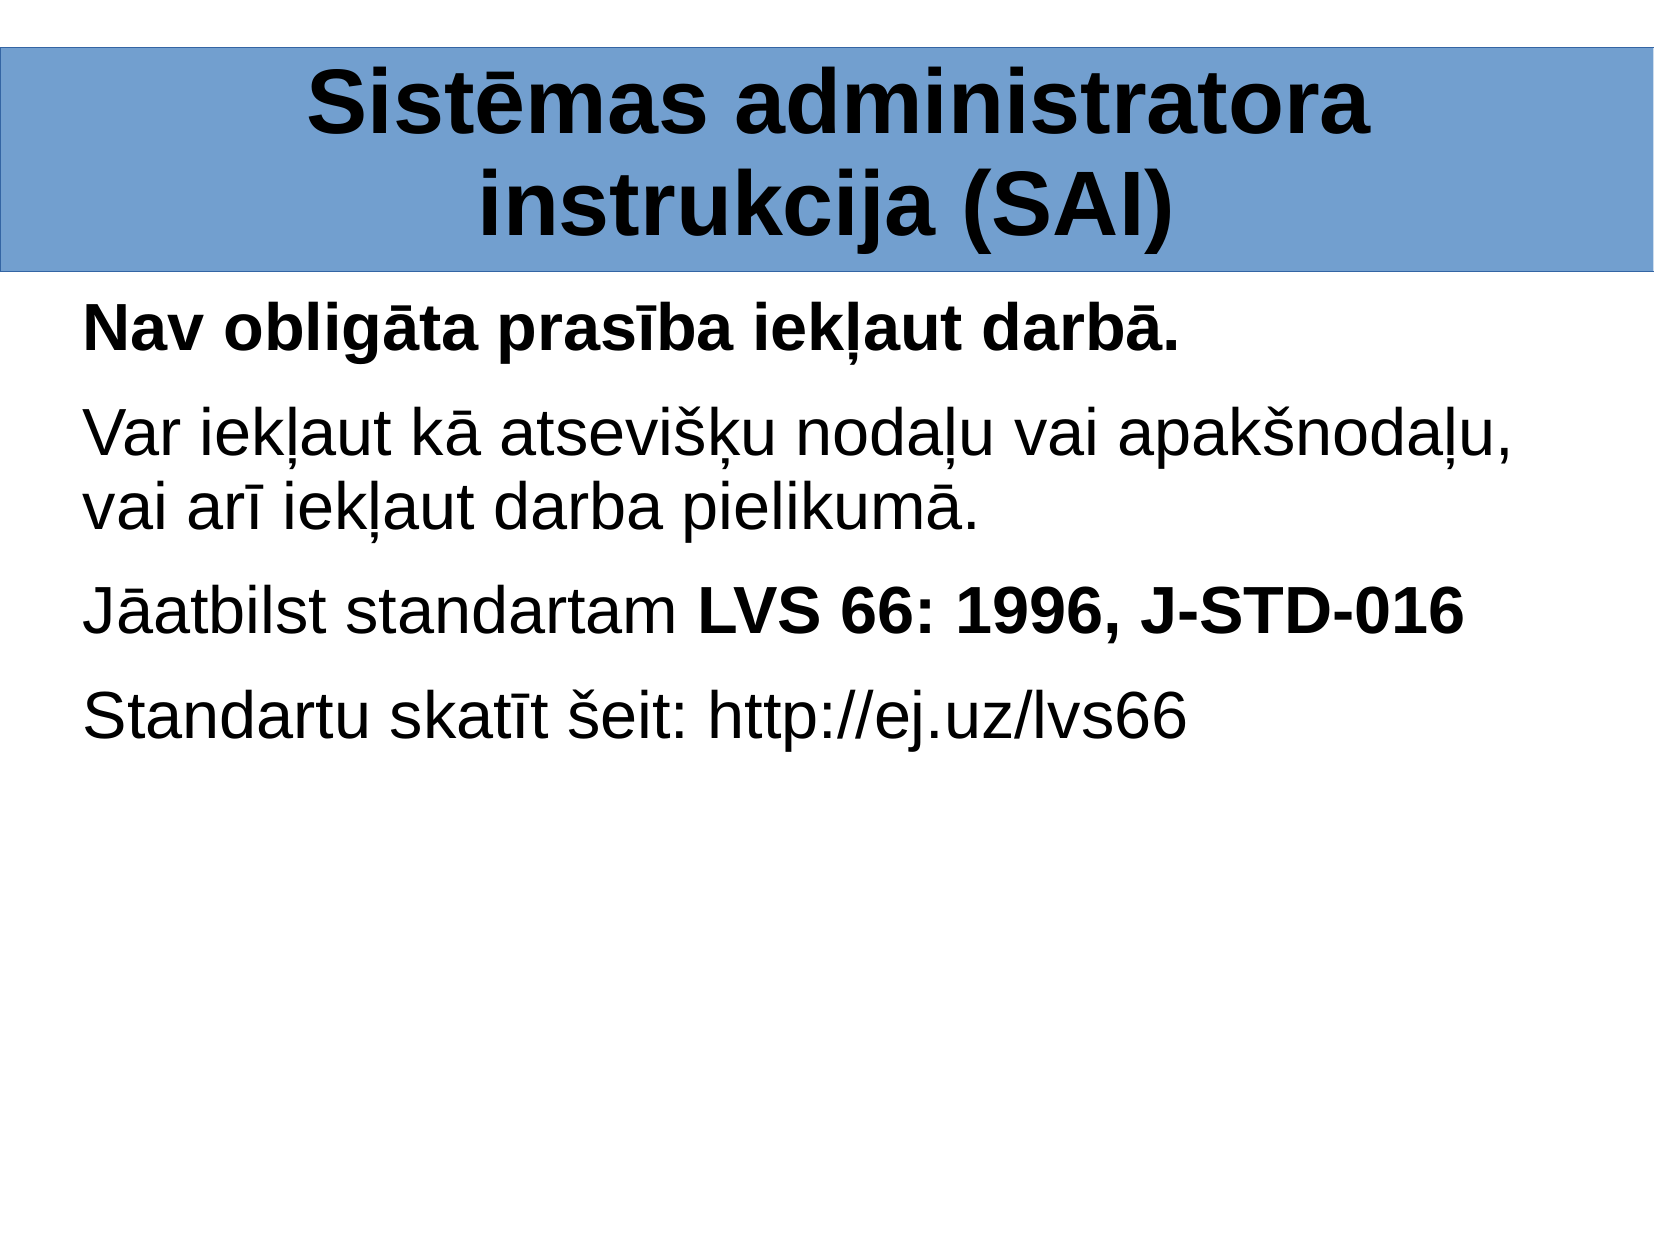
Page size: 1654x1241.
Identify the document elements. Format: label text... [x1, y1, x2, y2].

text_box [0, 47, 1654, 272]
list Nav obligāta prasība iekļaut darbā. Var iekļaut kā atsevišķu nodaļu vai apakšnodaļu, vai arī iekļaut darba pielikumā. Jāatbilst standartam LVS 66: 1996, J-STD-016 Standartu skatīt šeit: http://ej.uz/lvs66 [82, 290, 1571, 1016]
title Sistēmas administratora instrukcija (SAI) [82, 49, 1571, 257]
